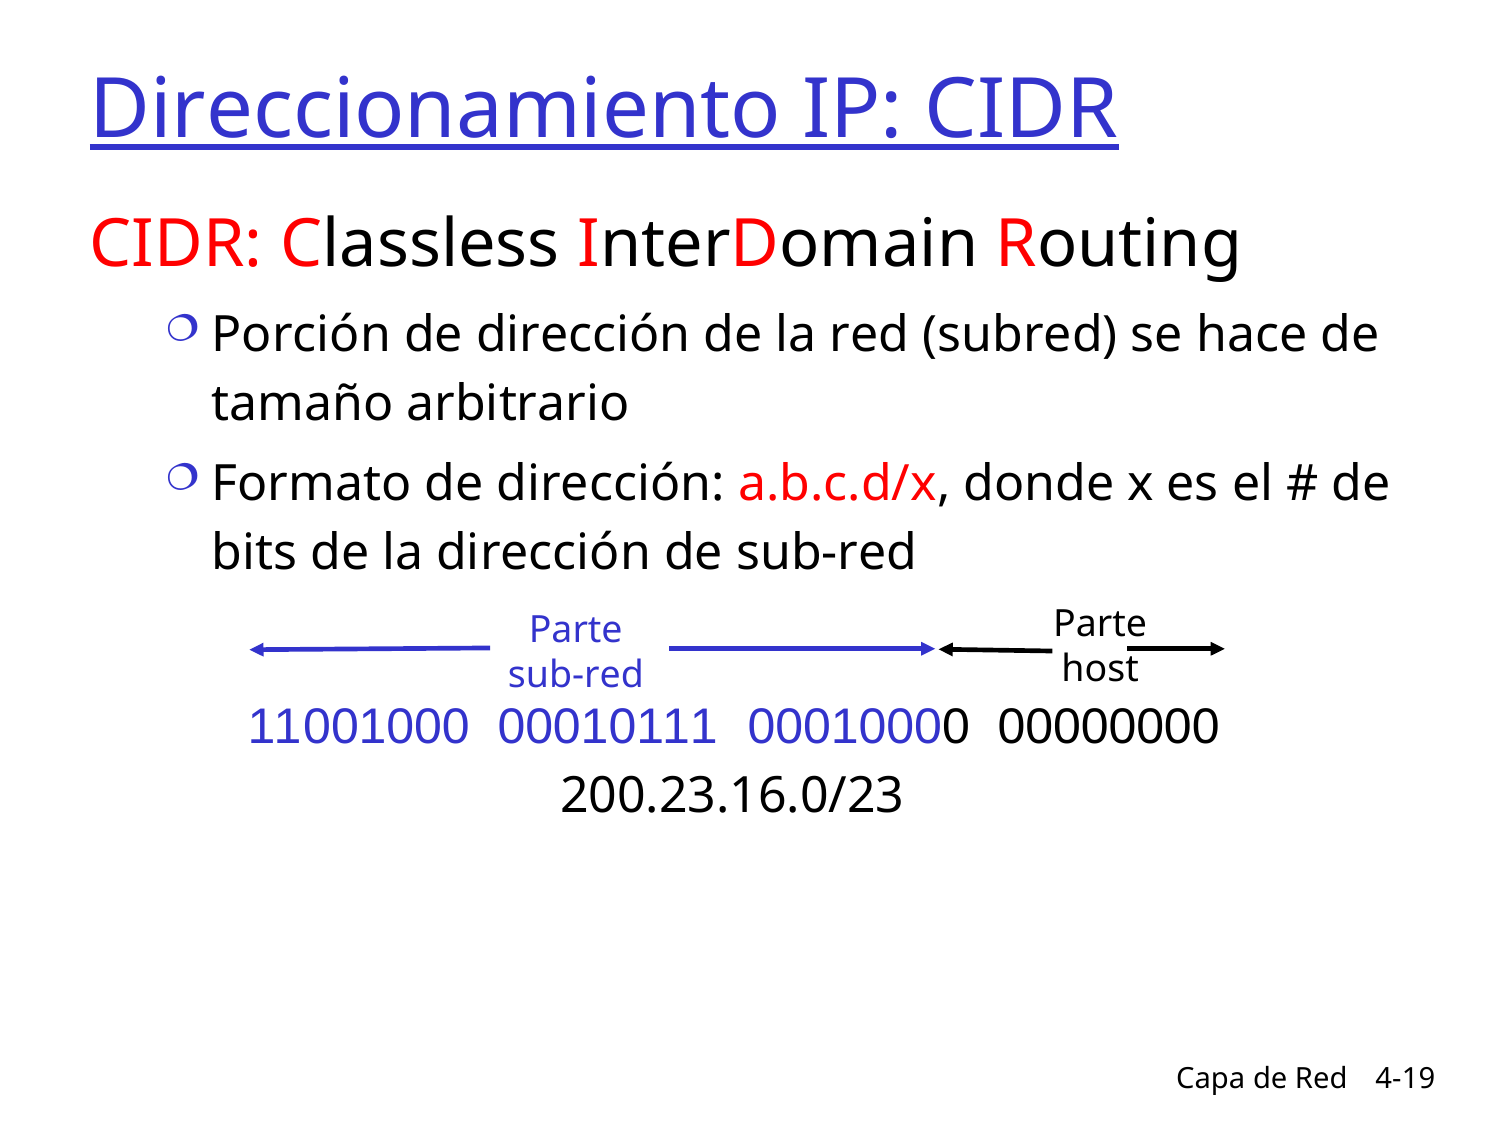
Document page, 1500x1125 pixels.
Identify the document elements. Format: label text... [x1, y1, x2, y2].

text_box 11001000 00010111 00010000 00000000 [232, 685, 1235, 761]
title Direccionamiento IP: CIDR [75, 15, 1463, 187]
text_box Parte sub-red [492, 596, 659, 703]
text_box 200.23.16.0/23 [545, 754, 920, 830]
text_box Parte host [1038, 590, 1163, 697]
list CIDR: Classless InterDomain Routing Porción de dirección de la red (subred) se hace de tamaño arbitrario Formato de dirección: a.b.c.d/x, donde x es el # de bits de la dirección de sub-red [75, 187, 1463, 1044]
